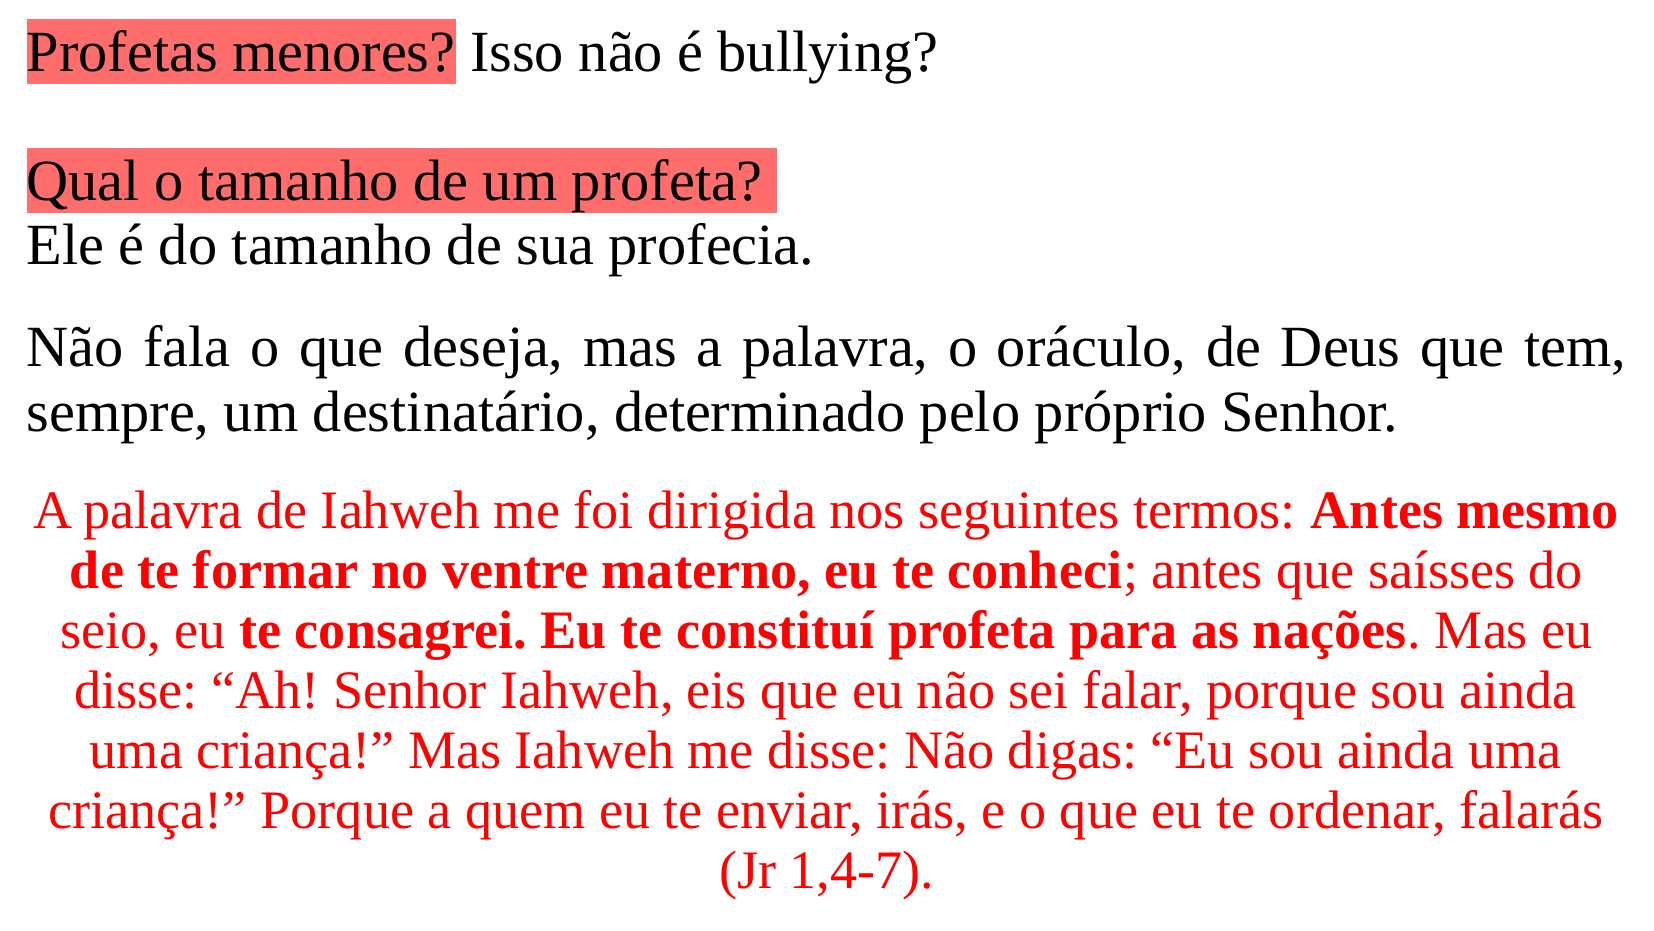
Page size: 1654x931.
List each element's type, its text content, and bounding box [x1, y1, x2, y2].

text_box Profetas menores? Isso não é bullying? Qual o tamanho de um profeta? Ele é do tamanho de sua profecia. Não fala o que deseja, mas a palavra, o oráculo, de Deus que tem, sempre, um destinatário, determinado pelo próprio Senhor. A palavra de Iahweh me foi dirigida nos seguintes termos: Antes mesmo de te formar no ventre materno, eu te conheci; antes que saísses do seio, eu te consagrei. Eu te constituí profeta para as nações. Mas eu disse: “Ah! Senhor Iahweh, eis que eu não sei falar, porque sou ainda uma criança!” Mas Iahweh me disse: Não digas: “Eu sou ainda uma criança!” Porque a quem eu te enviar, irás, e o que eu te ordenar, falarás (Jr 1,4-7). [11, 11, 1642, 910]
